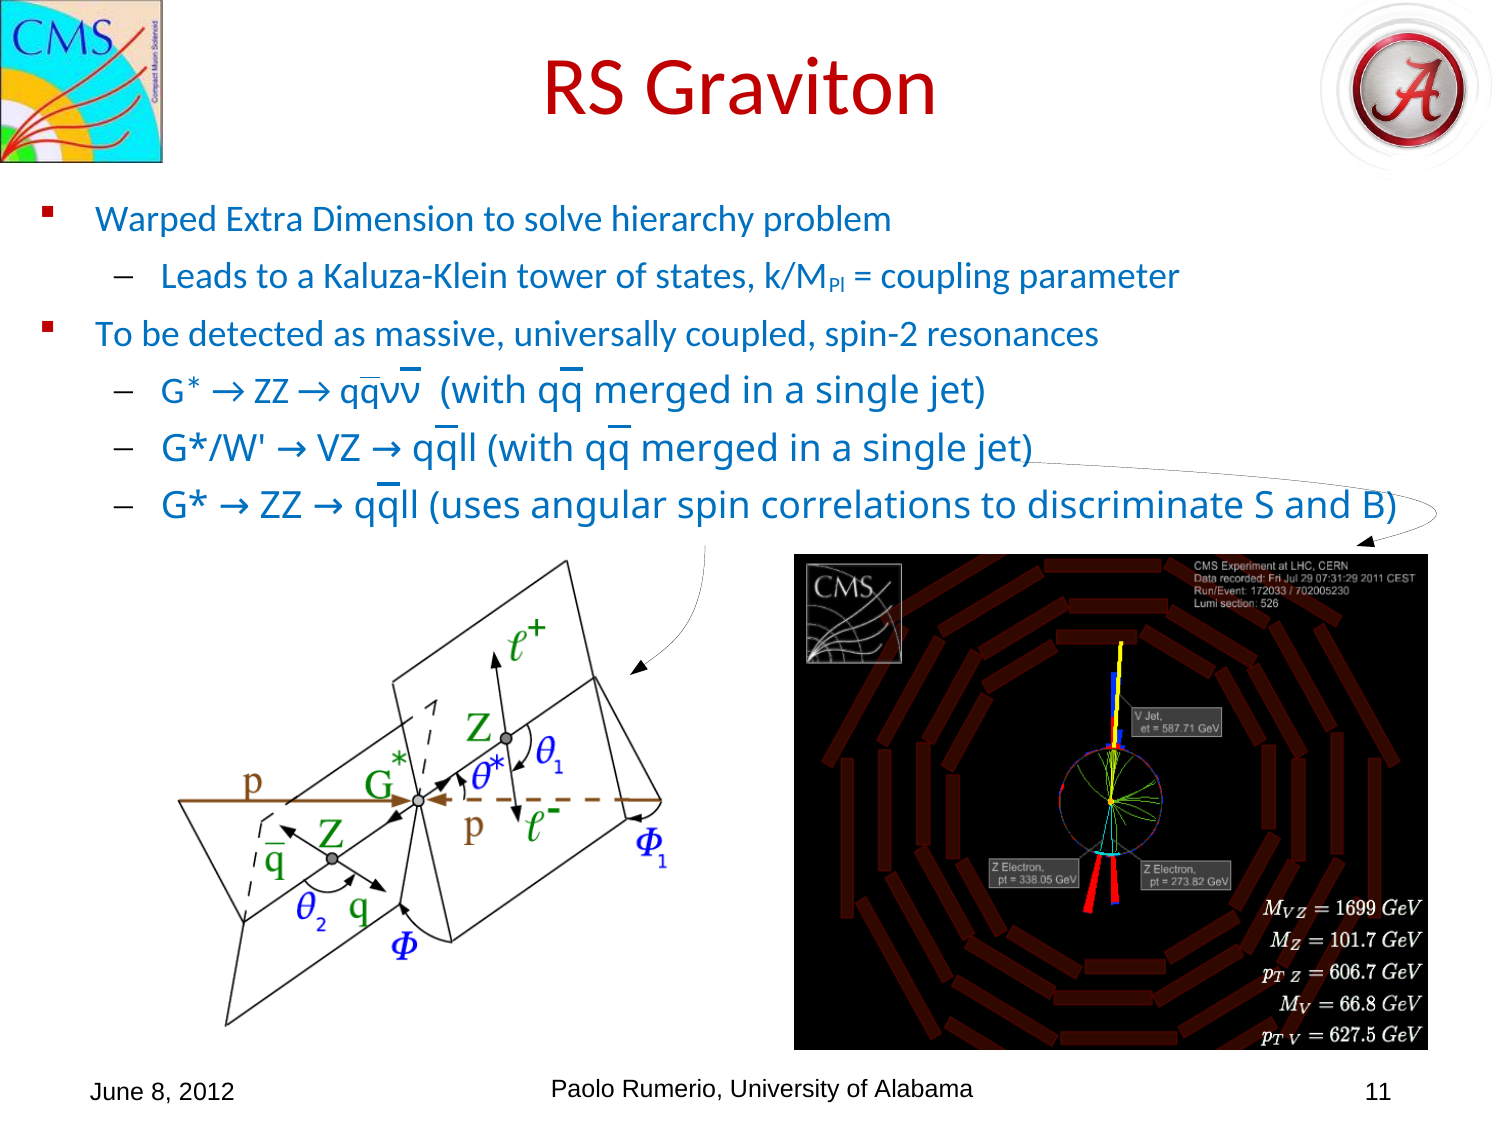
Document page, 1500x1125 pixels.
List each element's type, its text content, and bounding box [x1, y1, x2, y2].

picture [134, 545, 735, 1032]
picture [794, 554, 1428, 1051]
picture [1319, 0, 1500, 180]
text_box RS Graviton [163, 0, 1319, 163]
text_box Warped Extra Dimension to solve hierarchy problem Leads to a Kaluza-Klein tower of states, k/MPl = coupling parameter To be detected as massive, universally coupled, spin-2 resonances G* → ZZ → qqνν (with qq merged in a single jet) G*/W' → VZ → qqll (with qq merged in a single jet) G* → ZZ → qqll (uses angular spin correlations to discriminate S and B) [24, 186, 1450, 962]
picture [0, 0, 163, 163]
